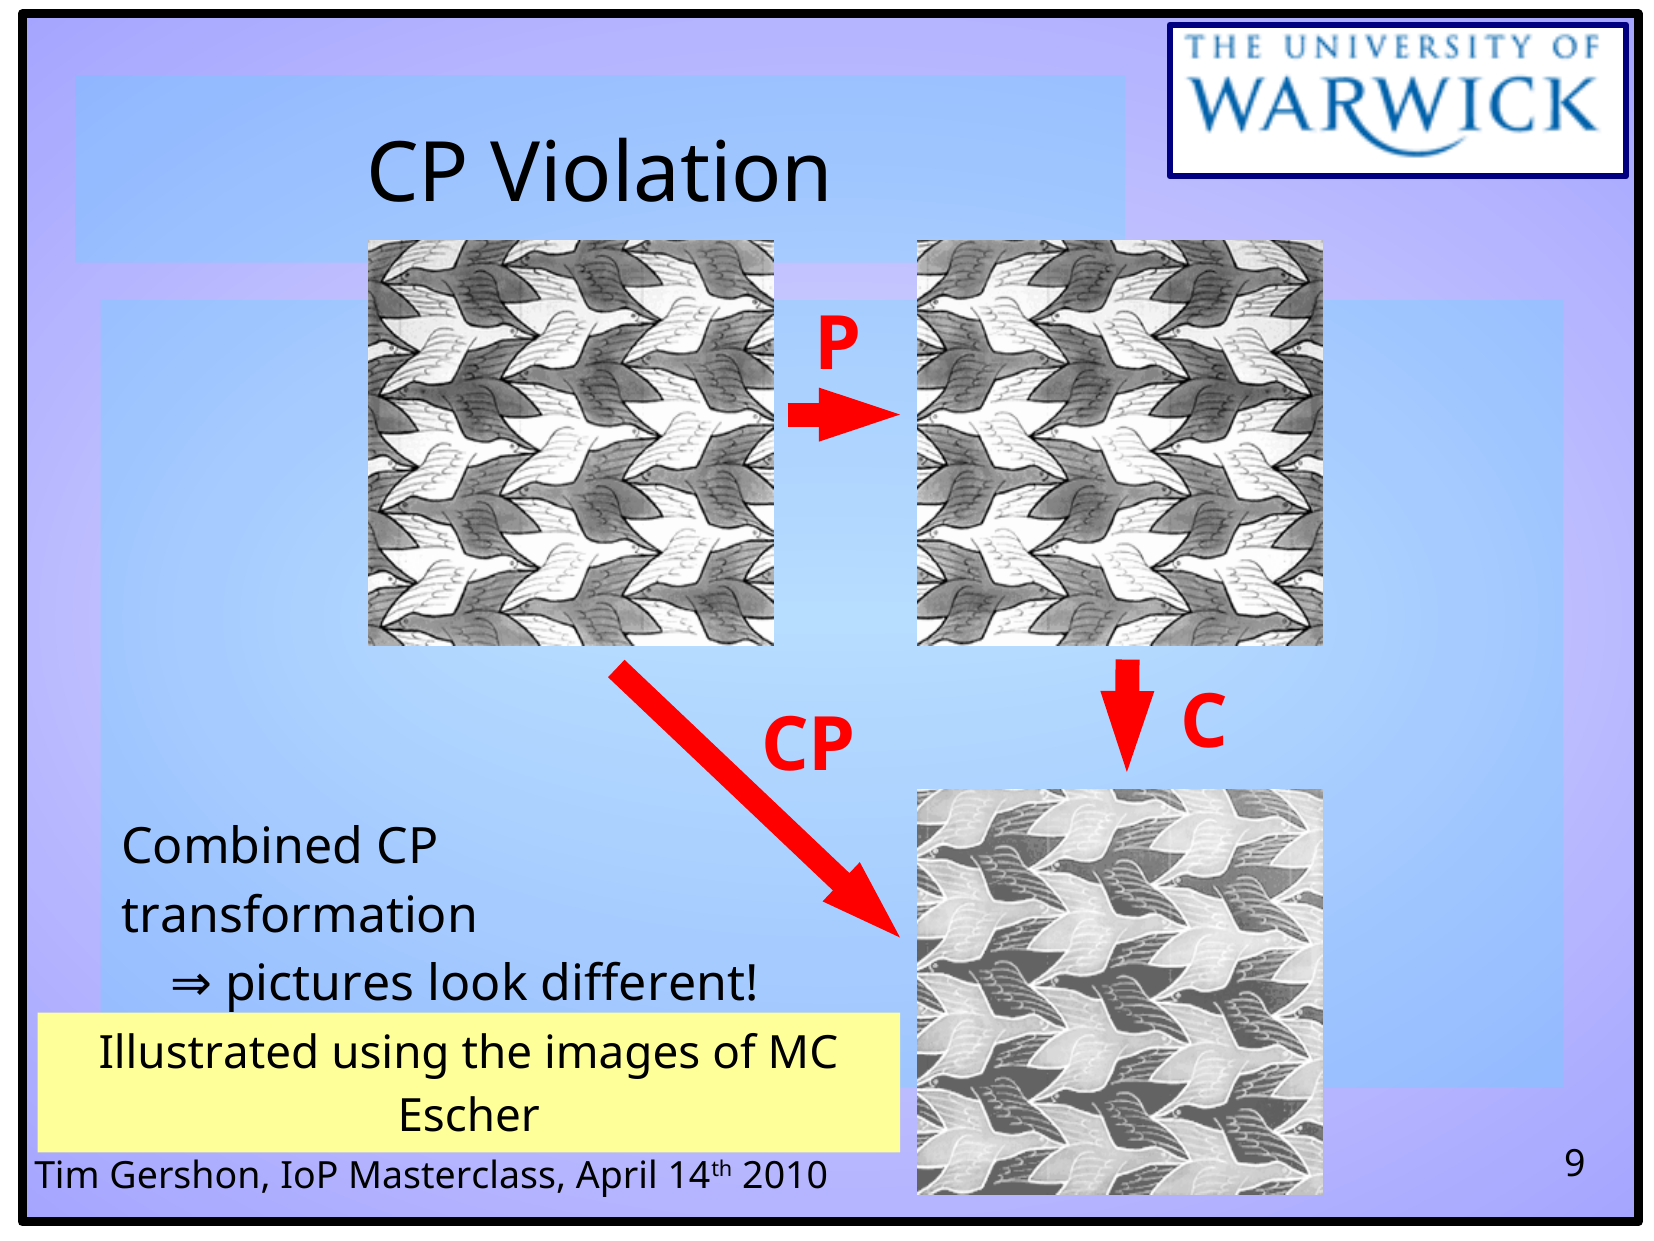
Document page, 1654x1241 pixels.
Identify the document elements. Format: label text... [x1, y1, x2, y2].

text_box Combined CP transformation ⇒ pictures look different! [106, 803, 774, 986]
picture [917, 240, 1323, 646]
text_box CP Violation [75, 75, 1126, 263]
text_box CP [746, 683, 881, 783]
text_box Tim Gershon, IoP Masterclass, April 14th 2010 [37, 1153, 826, 1212]
text_box [22, 13, 1639, 1222]
picture [368, 240, 774, 646]
picture [917, 789, 1323, 1195]
text_box C [1165, 659, 1250, 759]
picture [1172, 27, 1623, 174]
text_box P [799, 281, 880, 381]
text_box Illustrated using the images of MC Escher [37, 1012, 901, 1130]
text_box <number> [1537, 1125, 1613, 1201]
